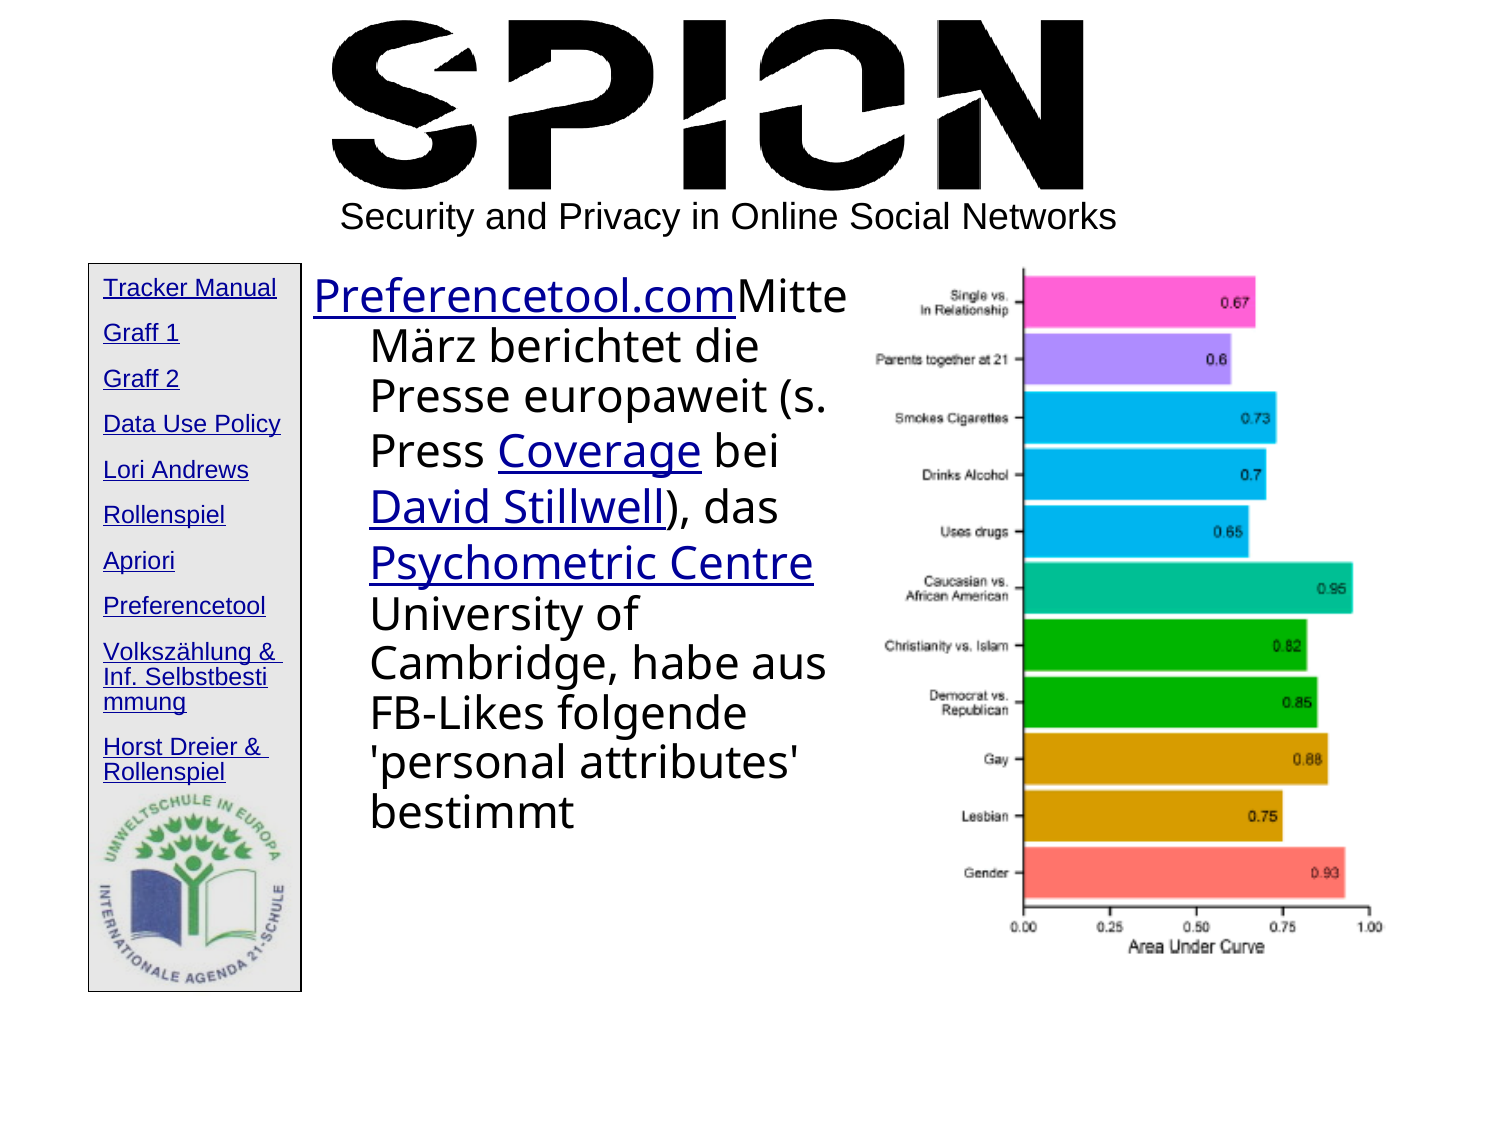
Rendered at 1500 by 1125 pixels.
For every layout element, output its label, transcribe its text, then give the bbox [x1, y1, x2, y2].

picture [88, 992, 293, 996]
picture [871, 231, 1395, 963]
list Preferencetool.comMitte März berichtet die Presse europaweit (s. Press Coverage bei David Stillwell), das Psychometric CentreUniversity of Cambridge, habe aus FB-Likes folgende 'personal attributes' bestimmt [312, 267, 850, 1026]
picture [324, 0, 1093, 208]
